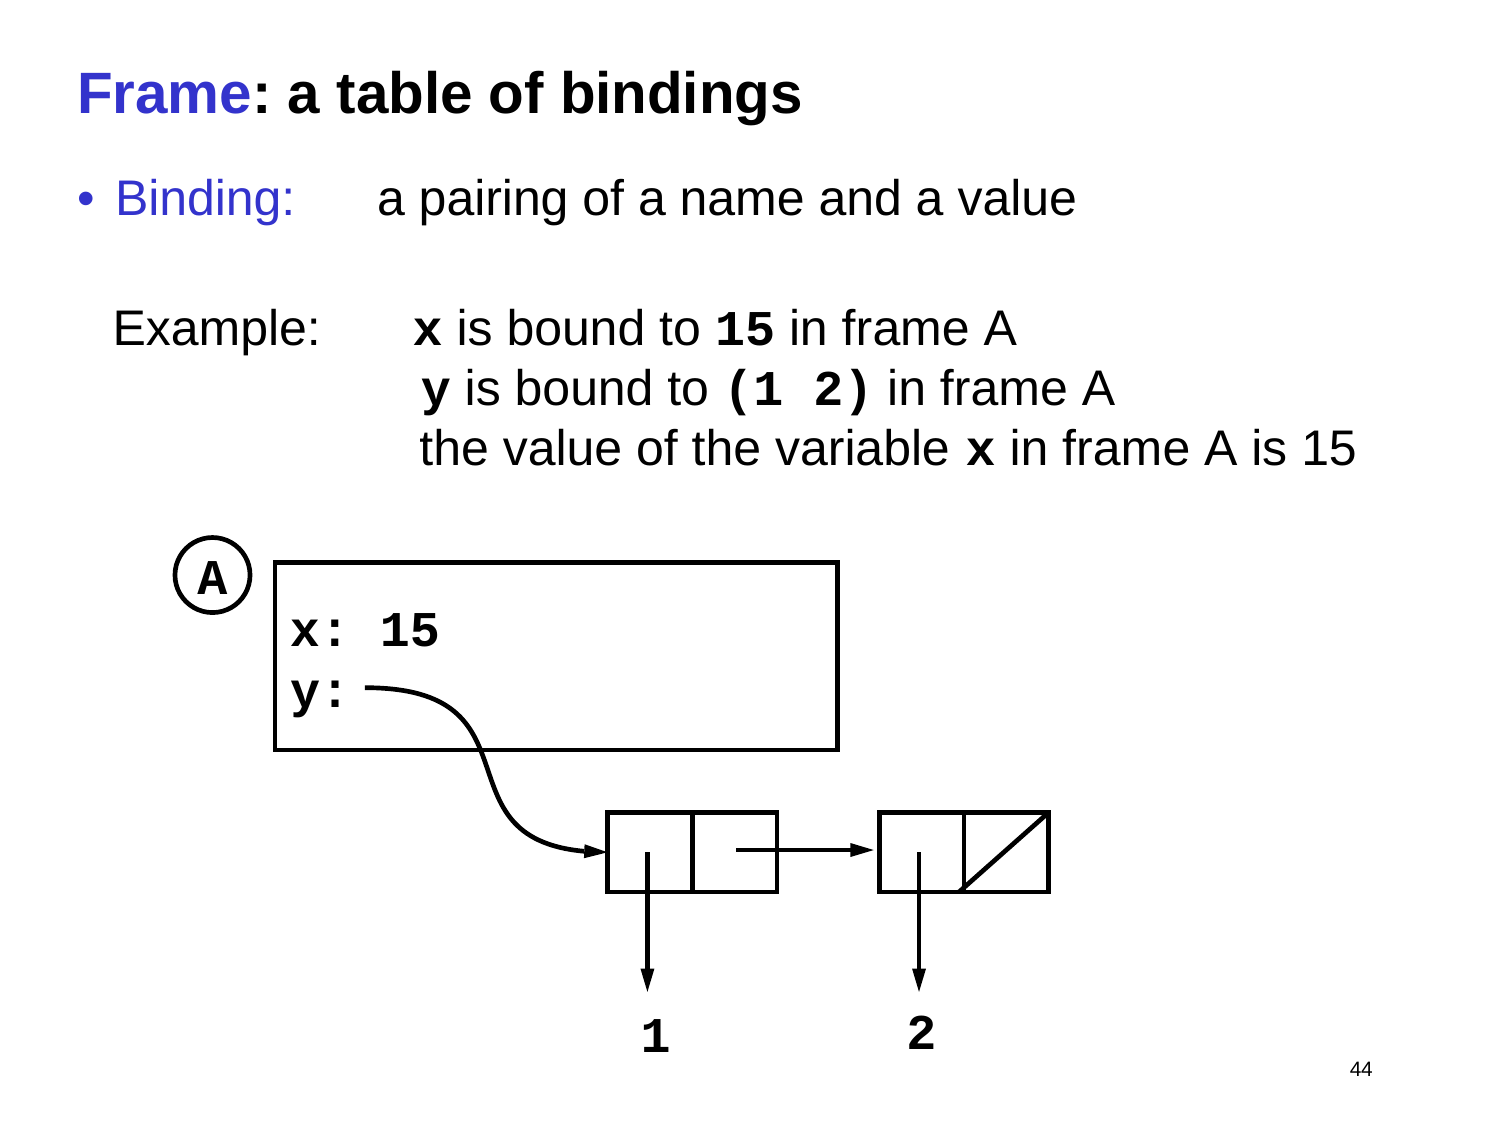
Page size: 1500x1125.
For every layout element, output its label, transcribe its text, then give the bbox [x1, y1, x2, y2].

text_box 2 [869, 991, 974, 1068]
title Frame: a table of bindings [62, 24, 1338, 162]
text_box 1 [599, 991, 712, 1073]
text_box A [174, 537, 251, 613]
text_box x: 15 [274, 562, 838, 750]
text_box Example: x is bound to 15 in frame A y is bound to (1 2) in frame A the value of the variable x in frame A is 15 [98, 287, 1372, 483]
list Binding: a pairing of a name and a value [62, 162, 1450, 276]
text_box y: [275, 649, 365, 726]
